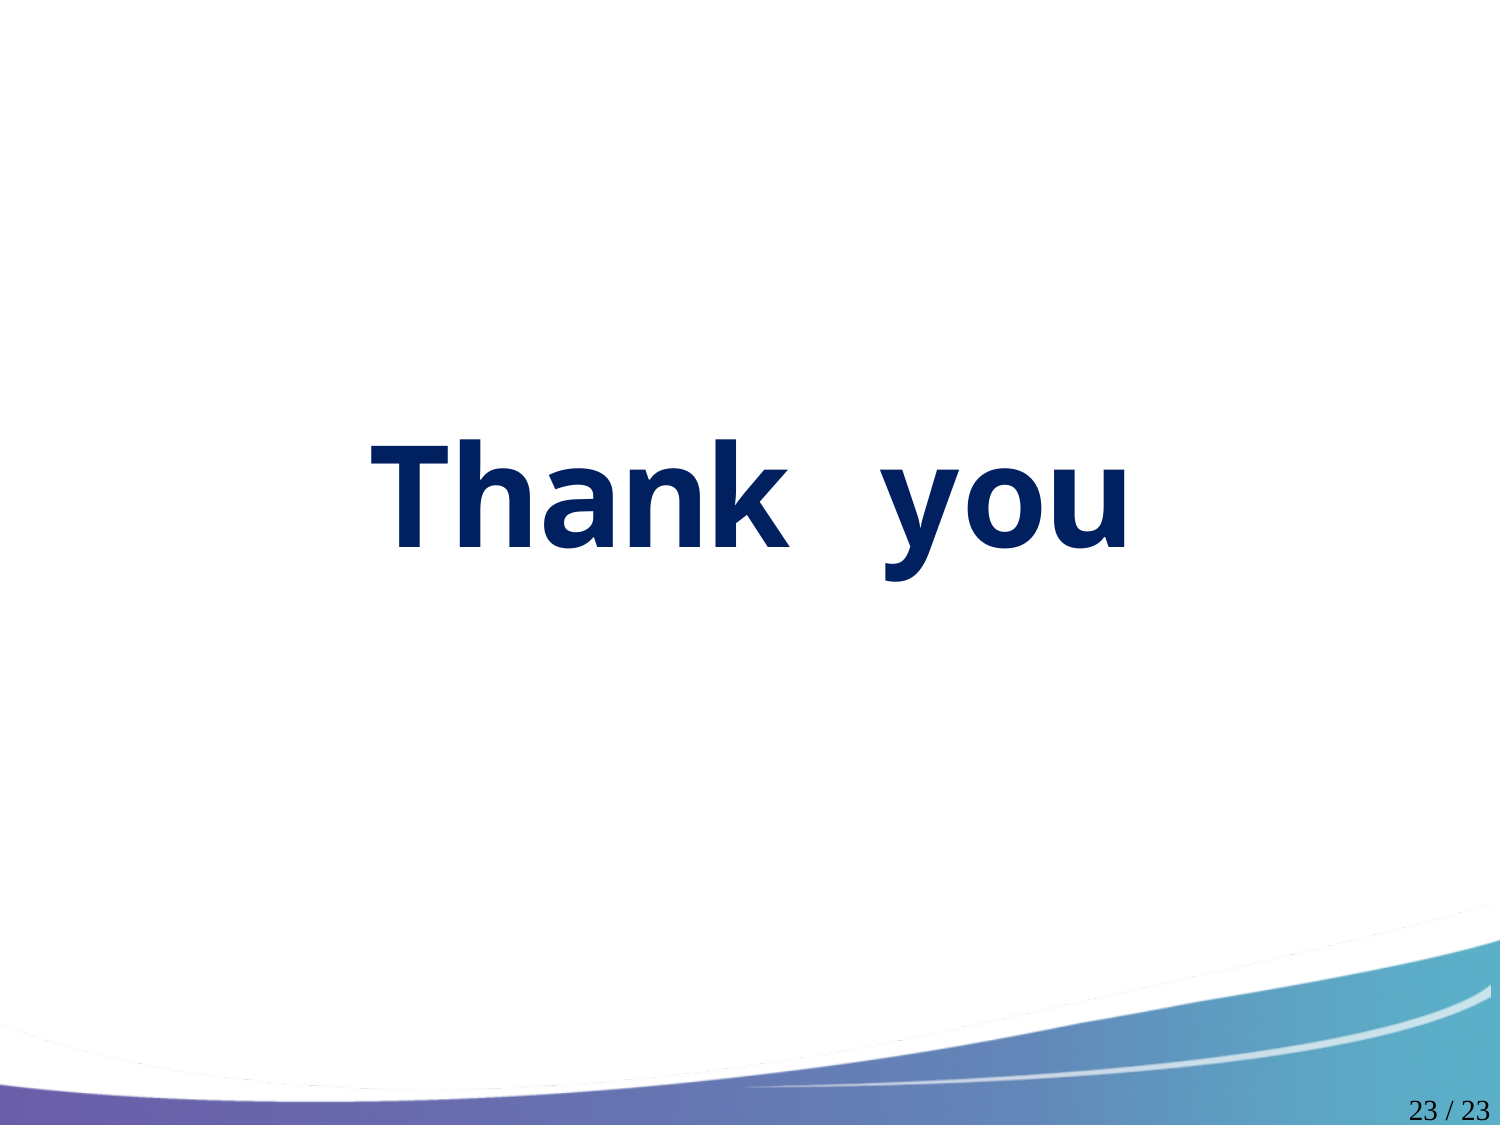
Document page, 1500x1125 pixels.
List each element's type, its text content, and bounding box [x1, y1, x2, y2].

list Thank you [312, 314, 1188, 811]
